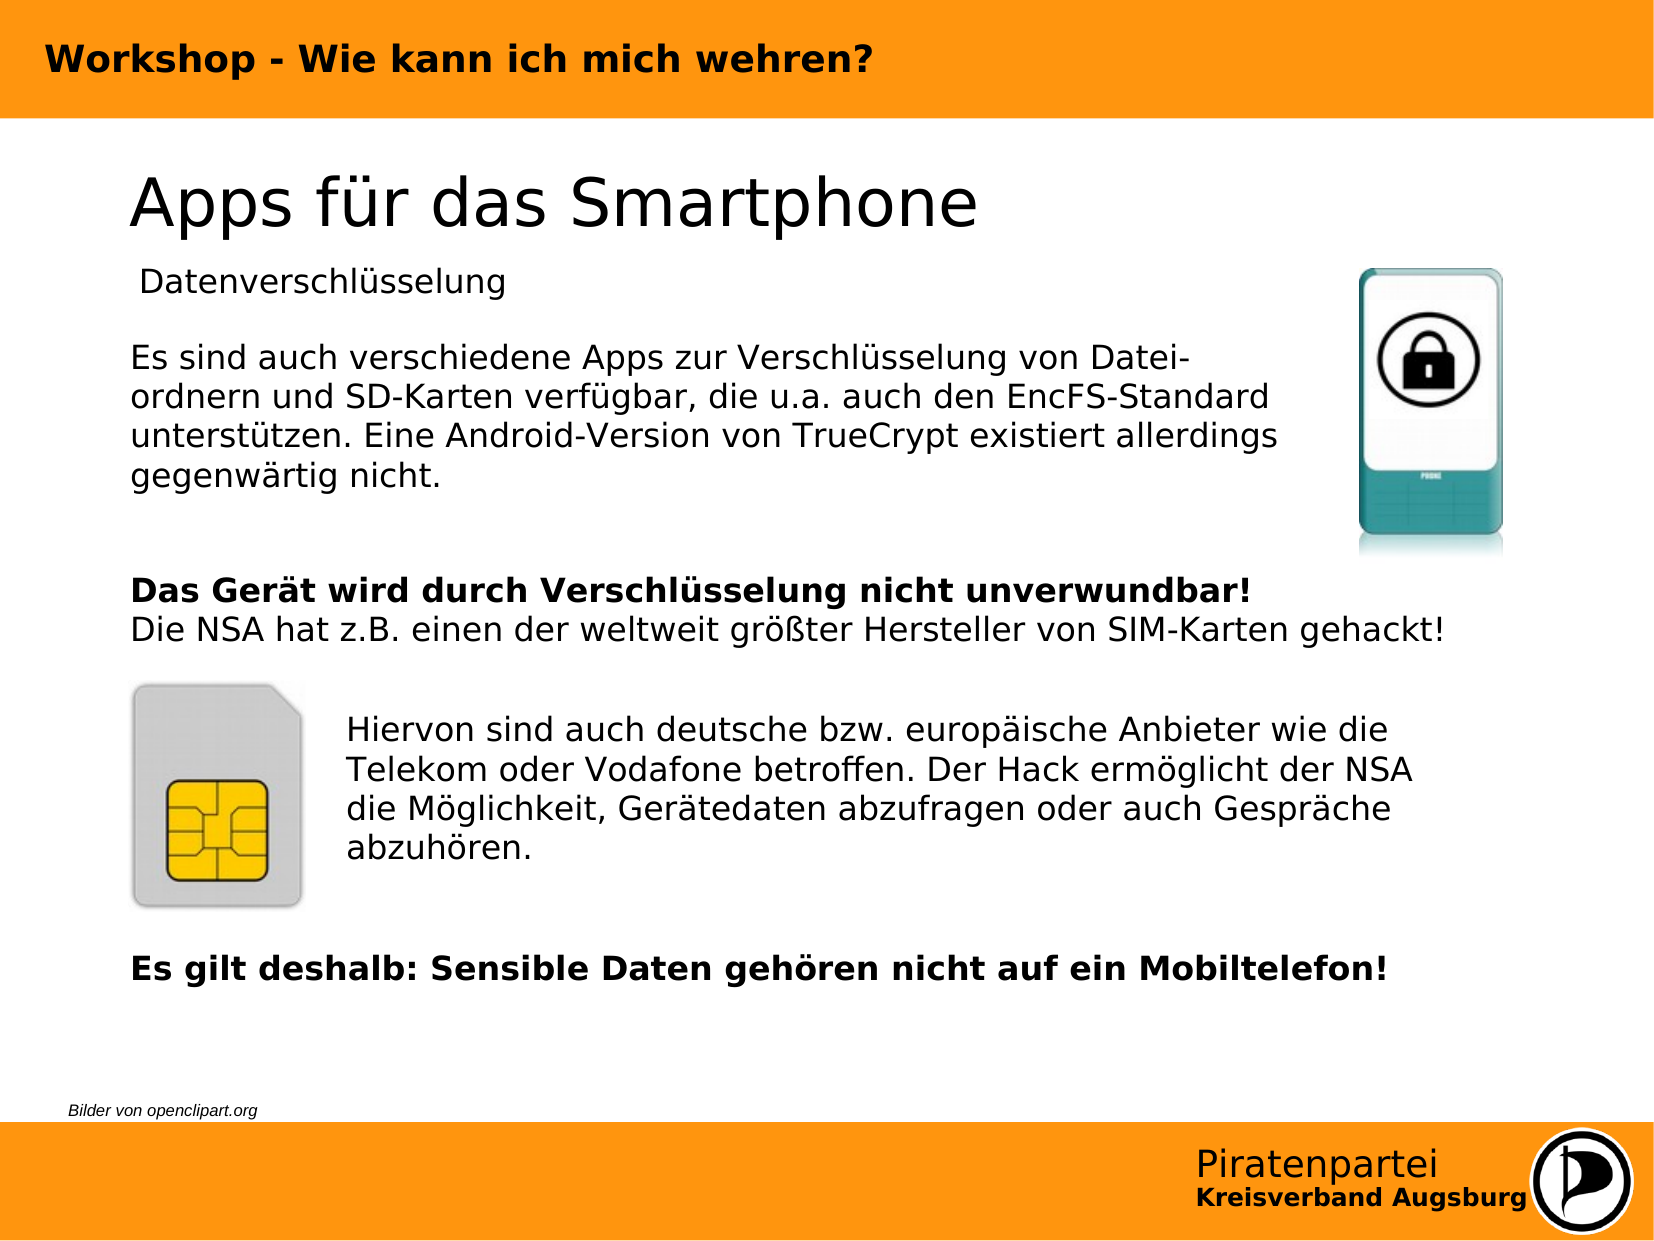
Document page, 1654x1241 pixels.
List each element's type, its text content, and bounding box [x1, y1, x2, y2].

text_box Es gilt deshalb: Sensible Daten gehören nicht auf ein Mobiltelefon! [115, 940, 1509, 1067]
picture [128, 680, 306, 912]
text_box Bilder von openclipart.org [53, 1092, 842, 1127]
text_box Apps für das Smartphone [115, 155, 1560, 248]
text_box Datenverschlüsselung [123, 253, 1559, 312]
text_box Workshop - Wie kann ich mich wehren? [29, 29, 1329, 88]
picture [1529, 1127, 1634, 1235]
text_box Hiervon sind auch deutsche bzw. europäische Anbieter wie die Telekom oder Vodafone betroffen. Der Hack ermöglicht der NSA die Möglichkeit, Gerätedaten abzufragen oder auch Gespräche abzuhören. [331, 702, 1532, 898]
picture [1359, 268, 1503, 563]
text_box Es sind auch verschiedene Apps zur Verschlüsselung von Datei-ordnern und SD-Karten verfügbar, die u.a. auch den EncFS-Standard unterstützen. Eine Android-Version von TrueCrypt existiert allerdings gegenwärtig nicht. [115, 330, 1316, 526]
text_box Das Gerät wird durch Verschlüsselung nicht unverwundbar! Die NSA hat z.B. einen der weltweit größter Hersteller von SIM-Karten gehackt! [115, 563, 1509, 690]
